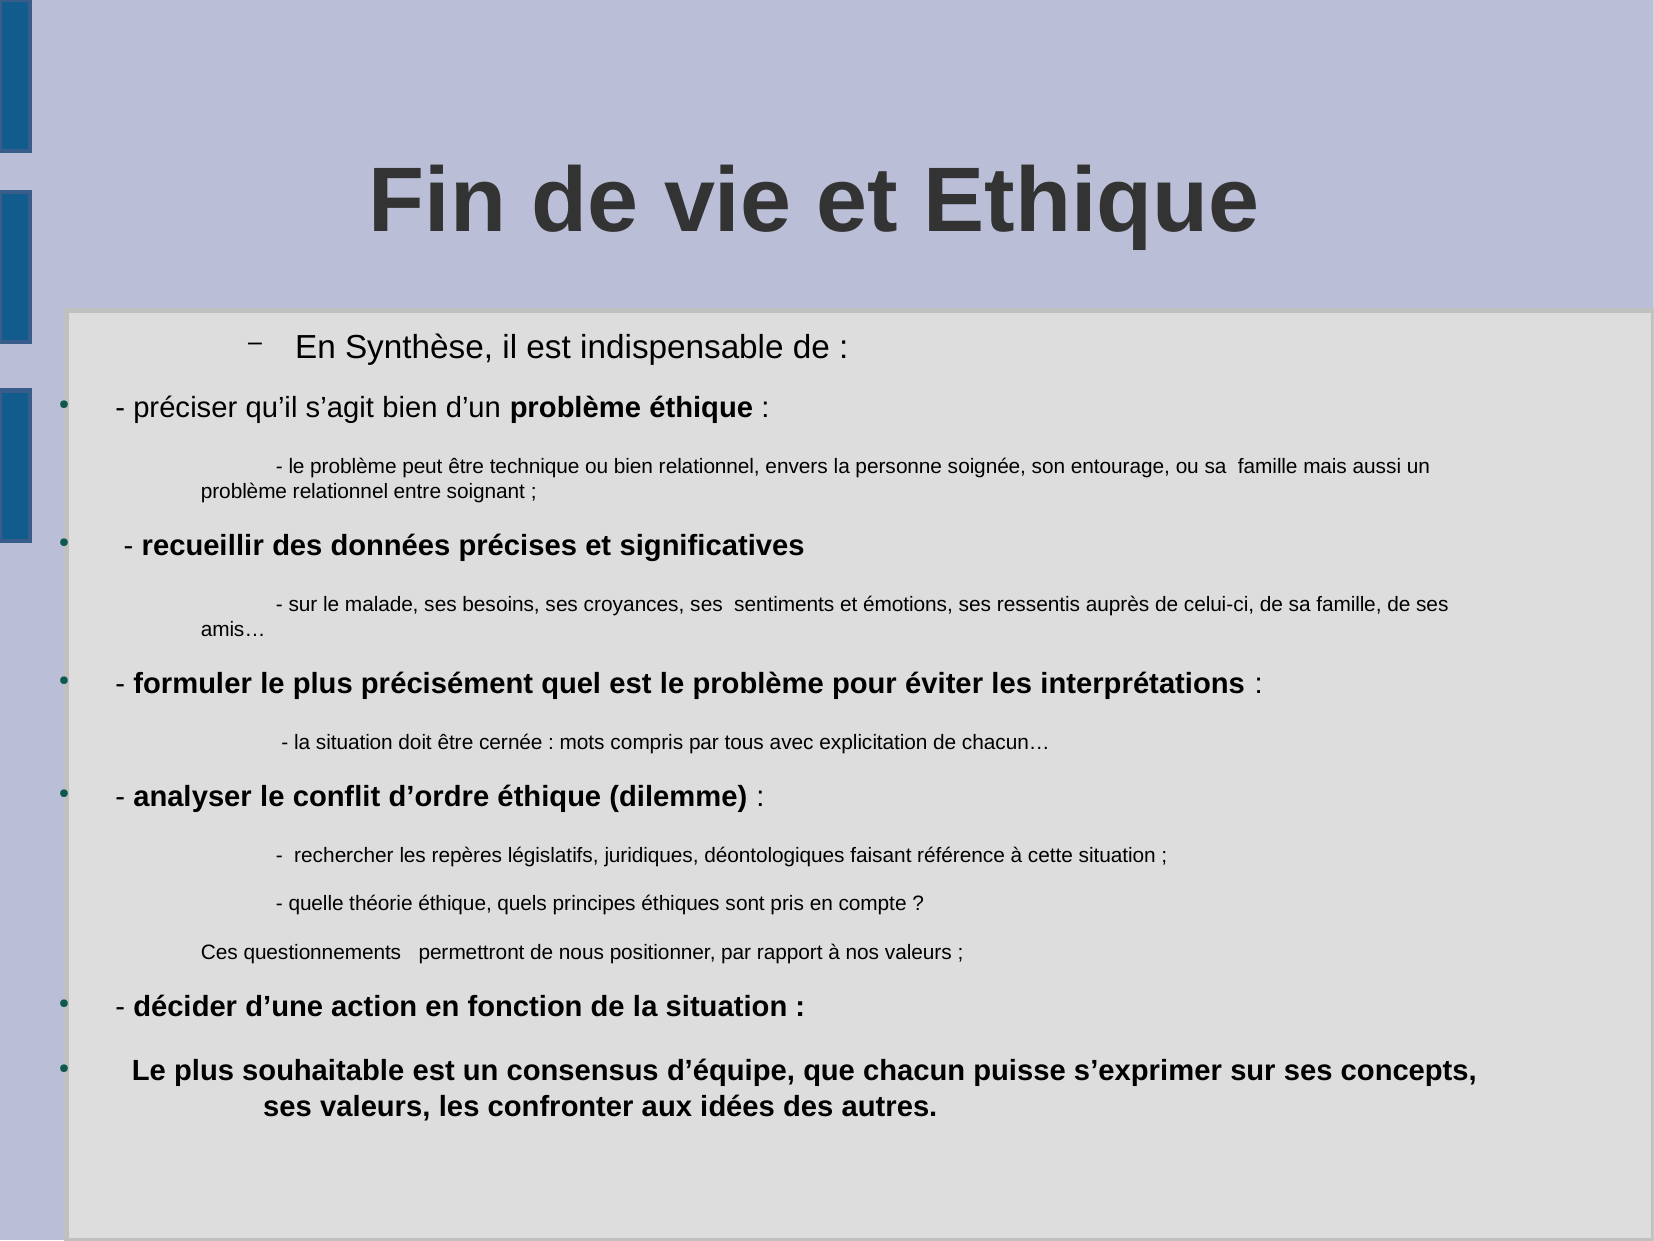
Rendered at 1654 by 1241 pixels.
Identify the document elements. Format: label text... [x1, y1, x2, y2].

title Fin de vie et Ethique [121, 139, 1534, 251]
list En Synthèse, il est indispensable de : - préciser qu’il s’agit bien d’un problème éthique : - le problème peut être technique ou bien relationnel, envers la personne soignée, son entourage, ou sa famille mais aussi un problème relationnel entre soignant ; - recueillir des données précises et significatives - sur le malade, ses besoins, ses croyances, ses sentiments et émotions, ses ressentis auprès de celui-ci, de sa famille, de ses amis… - formuler le plus précisément quel est le problème pour éviter les interprétations : - la situation doit être cernée : mots compris par tous avec explicitation de chacun… - analyser le conflit d’ordre éthique (dilemme) : - rechercher les repères législatifs, juridiques, déontologiques faisant référence à cette situation ; - quelle théorie éthique, quels principes éthiques sont pris en compte ? Ces questionnements permettront de nous positionner, par rapport à nos valeurs ; - décider d’une action en fonction de la situation : Le plus souhaitable est un consensus d’équipe, que chacun puisse s’exprimer sur ses concepts, ses valeurs, les confronter aux idées des autres. [59, 324, 1495, 1152]
